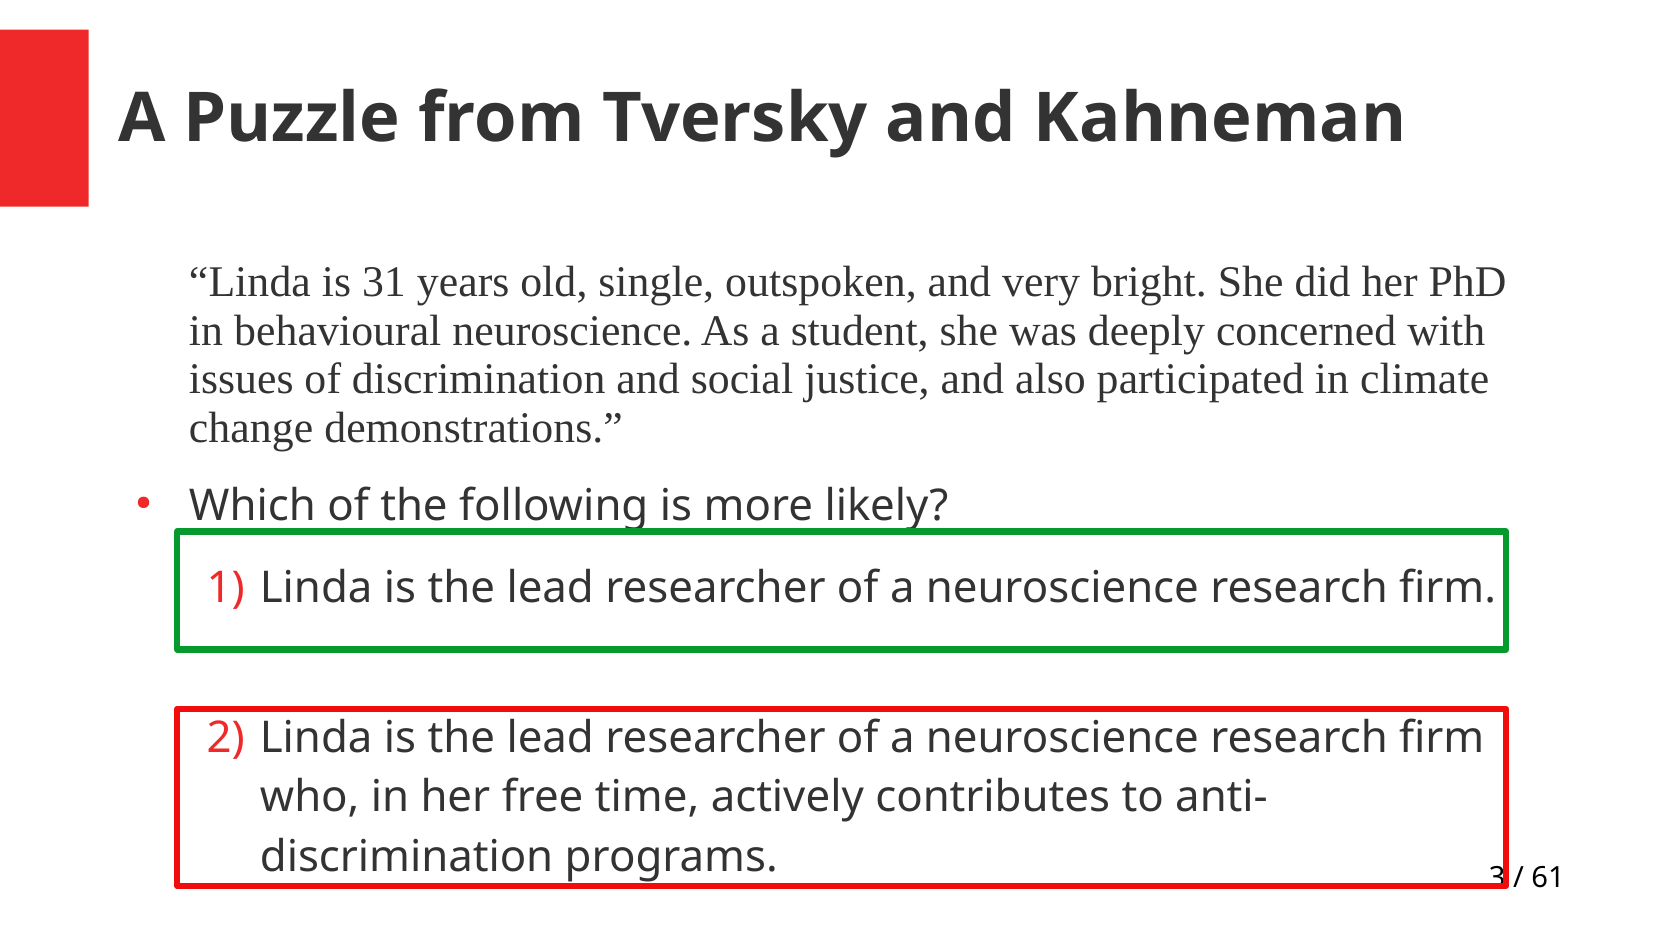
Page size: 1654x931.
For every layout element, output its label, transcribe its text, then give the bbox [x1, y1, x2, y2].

text_box [177, 708, 1506, 886]
list “Linda is 31 years old, single, outspoken, and very bright. She did her PhD in behavioural neuroscience. As a student, she was deeply concerned with issues of discrimination and social justice, and also participated in climate change demonstrations.” Which of the following is more likely? Linda is the lead researcher of a neuroscience research firm. Linda is the lead researcher of a neuroscience research firm who, in her free time, actively contributes to anti-discrimination programs. [118, 257, 1536, 798]
text_box [177, 531, 1506, 650]
title A Puzzle from Tversky and Kahneman [118, 37, 1571, 193]
